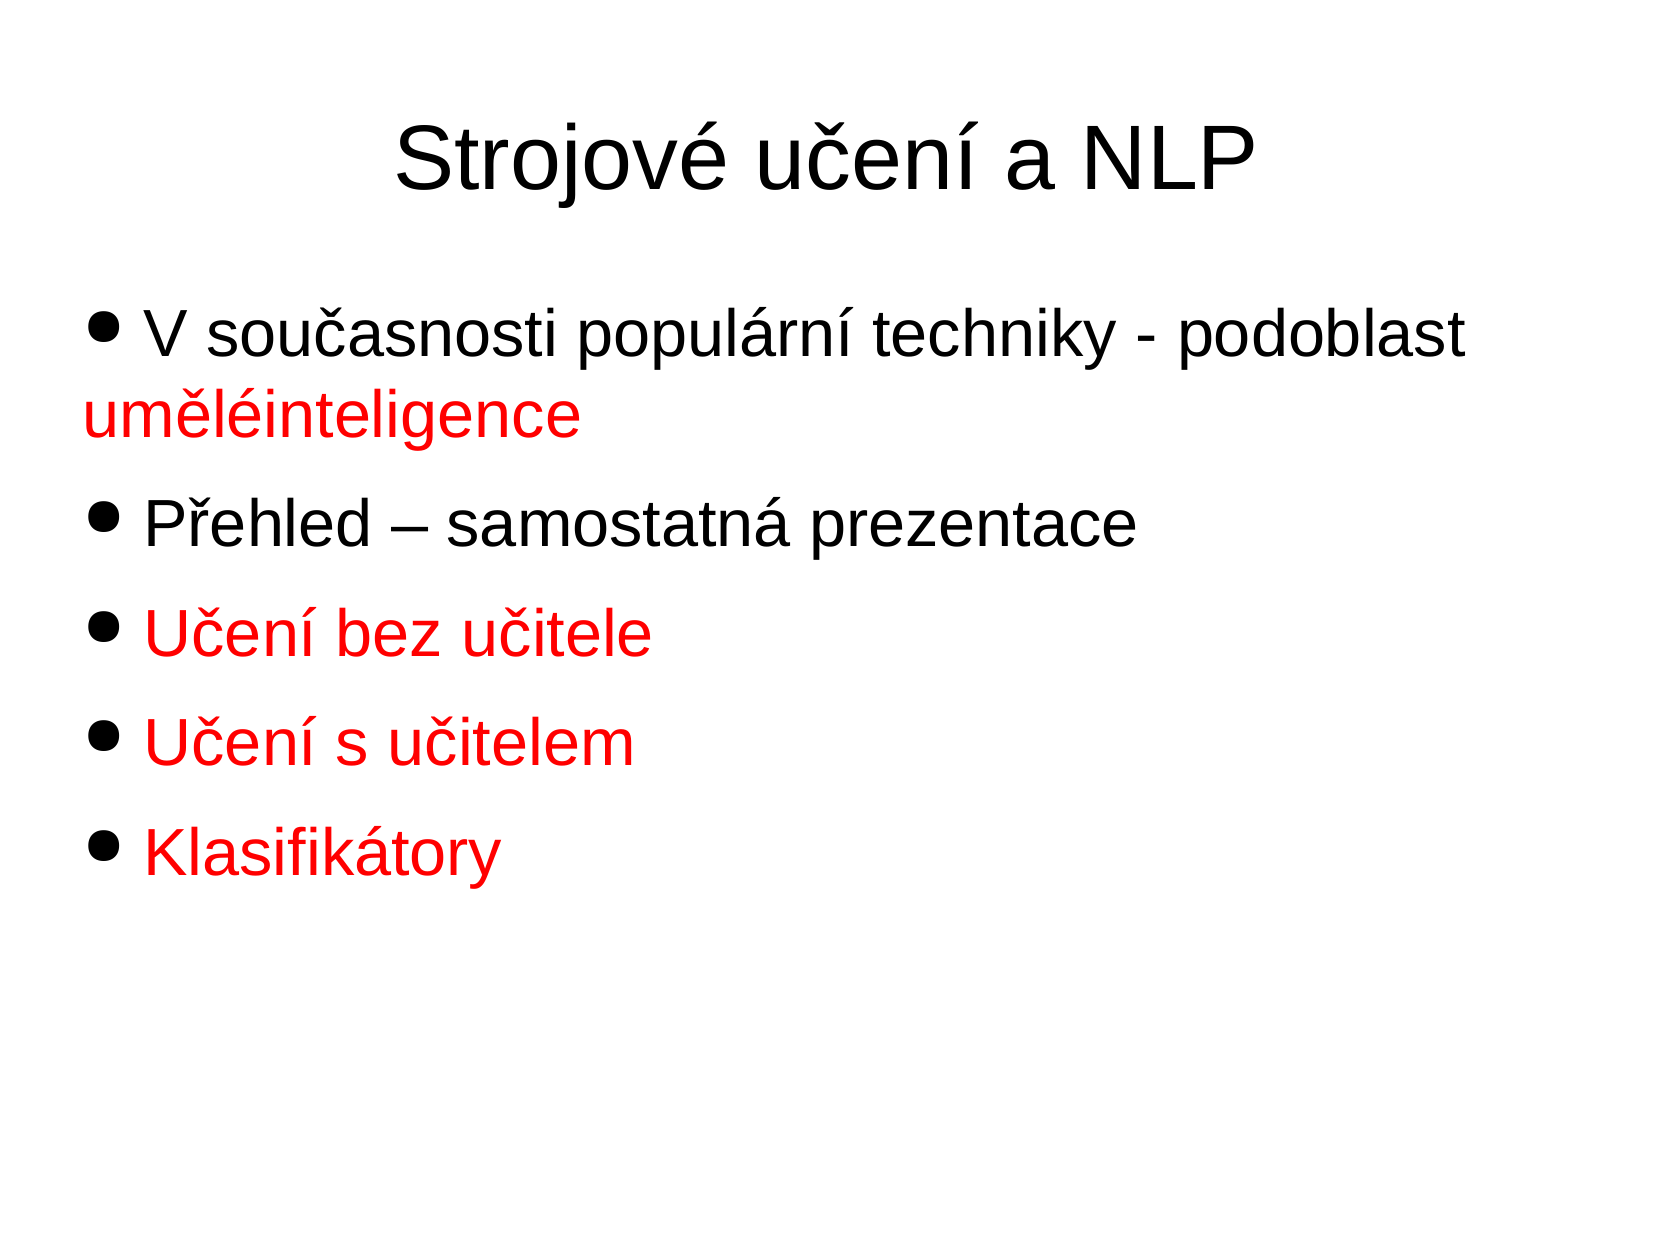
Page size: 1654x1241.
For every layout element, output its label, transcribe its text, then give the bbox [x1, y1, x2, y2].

list V současnosti populární techniky - podoblast umělé inteligence Přehled – samostatná prezentace Učení bez učitele Učení s učitelem Klasifikátory [82, 290, 1571, 1094]
title Strojové učení a NLP [82, 56, 1571, 250]
